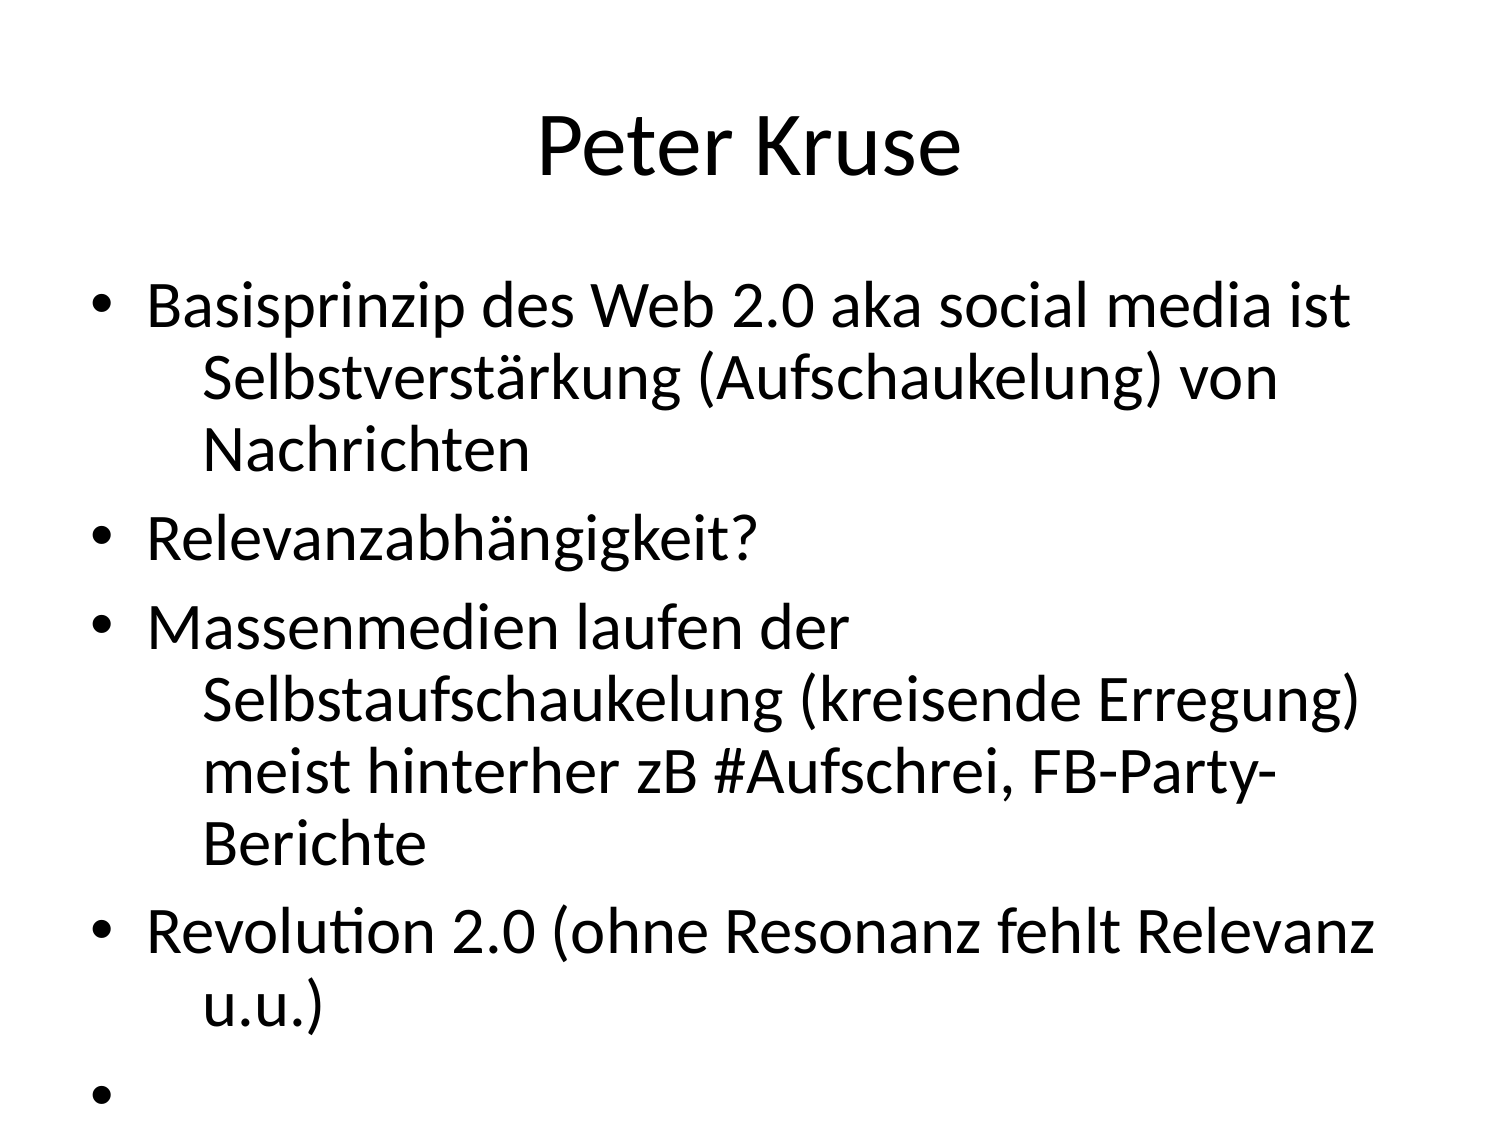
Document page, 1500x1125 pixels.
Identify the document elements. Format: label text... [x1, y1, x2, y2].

list Basisprinzip des Web 2.0 aka social media ist Selbstverstärkung (Aufschaukelung) von Nachrichten Relevanzabhängigkeit? Massenmedien laufen der Selbstaufschaukelung (kreisende Erregung) meist hinterher zB #Aufschrei, FB-Party-Berichte Revolution 2.0 (ohne Resonanz fehlt Relevanz u.u.) [75, 262, 1426, 1106]
title Peter Kruse [75, 45, 1426, 233]
